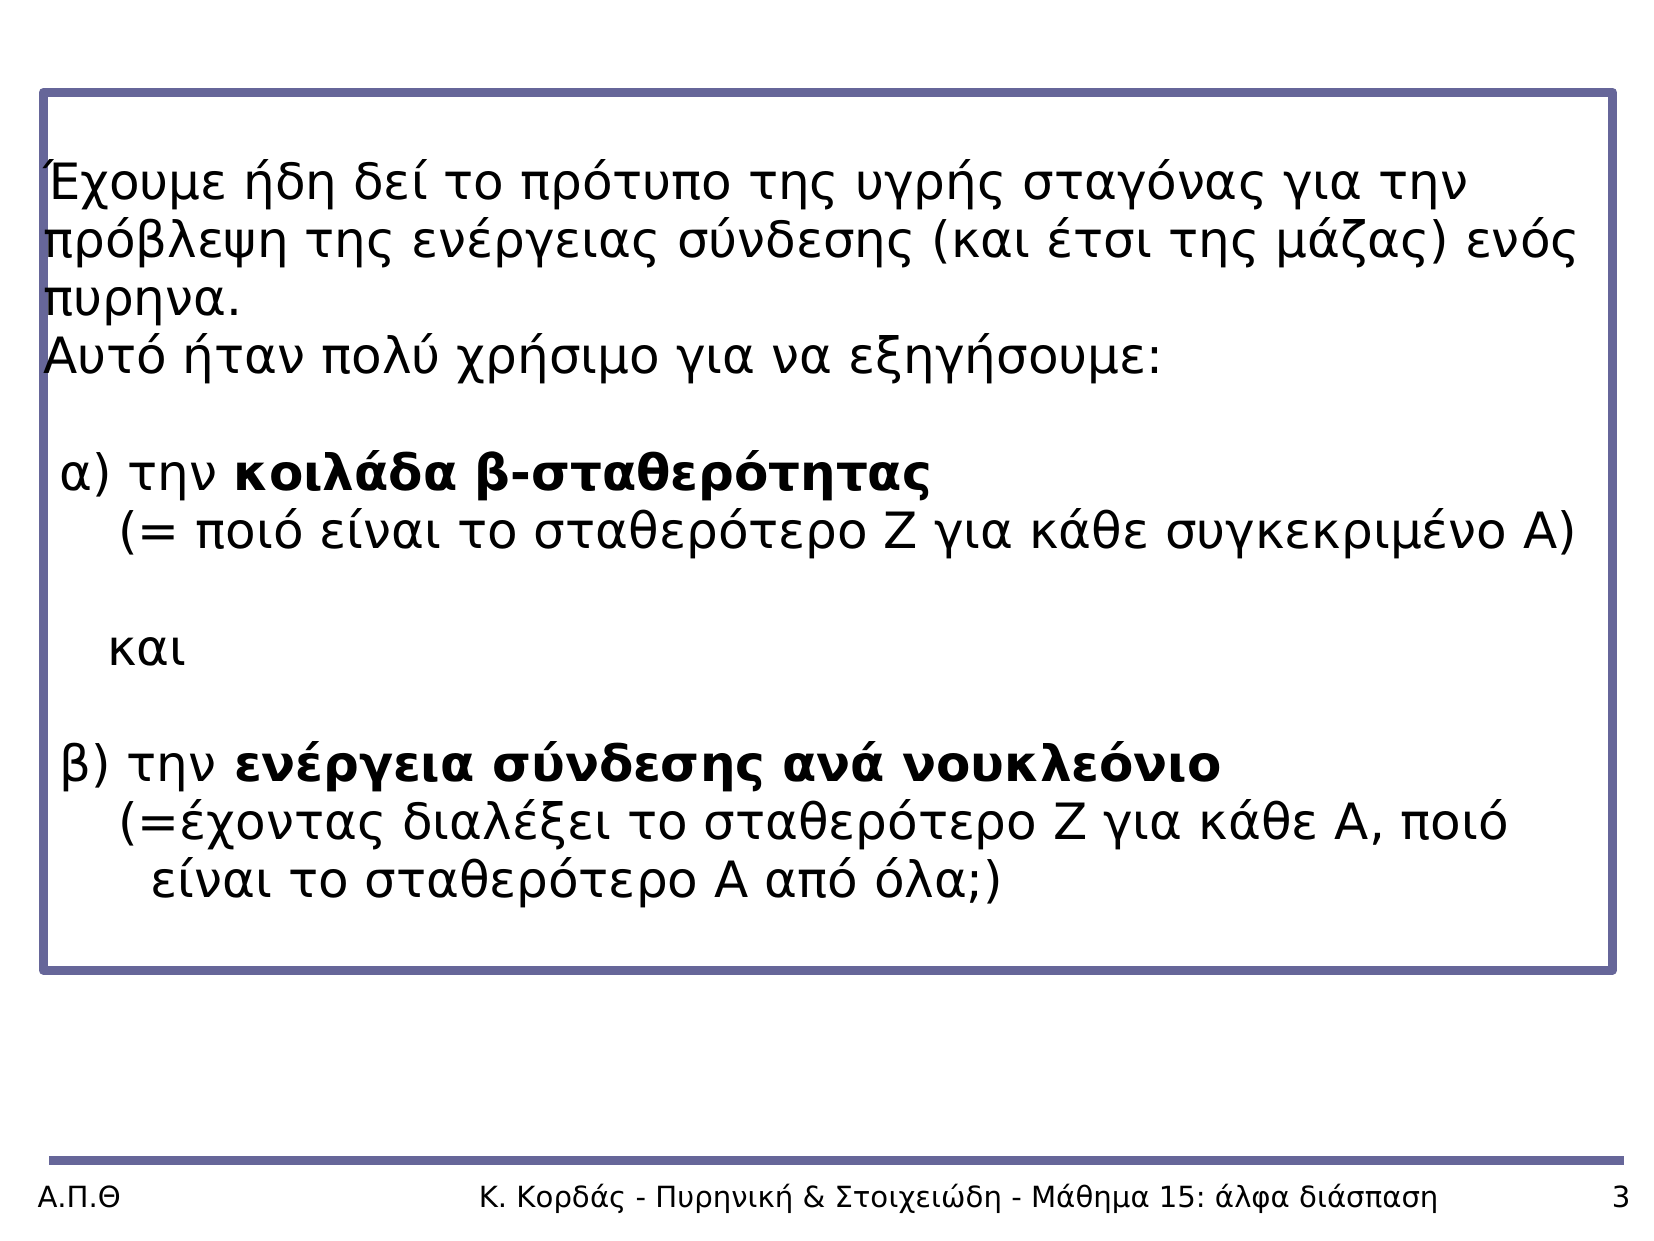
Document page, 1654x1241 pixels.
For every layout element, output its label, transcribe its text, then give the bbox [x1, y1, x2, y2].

title Έχουμε ήδη δεί το πρότυπο της υγρής σταγόνας για την πρόβλεψη της ενέργειας σύνδεσης (και έτσι της μάζας) ενός πυρηνα. Αυτό ήταν πολύ χρήσιμο για να εξηγήσουμε: α) την κοιλάδα β-σταθερότητας (= ποιό είναι το σταθερότερο Ζ για κάθε συγκεκριμένο Α) και β) την ενέργεια σύνδεσης ανά νουκλεόνιο (=έχοντας διαλέξει το σταθερότερο Ζ για κάθε Α, ποιό είναι το σταθερότερο Α από όλα;) [43, 92, 1613, 971]
